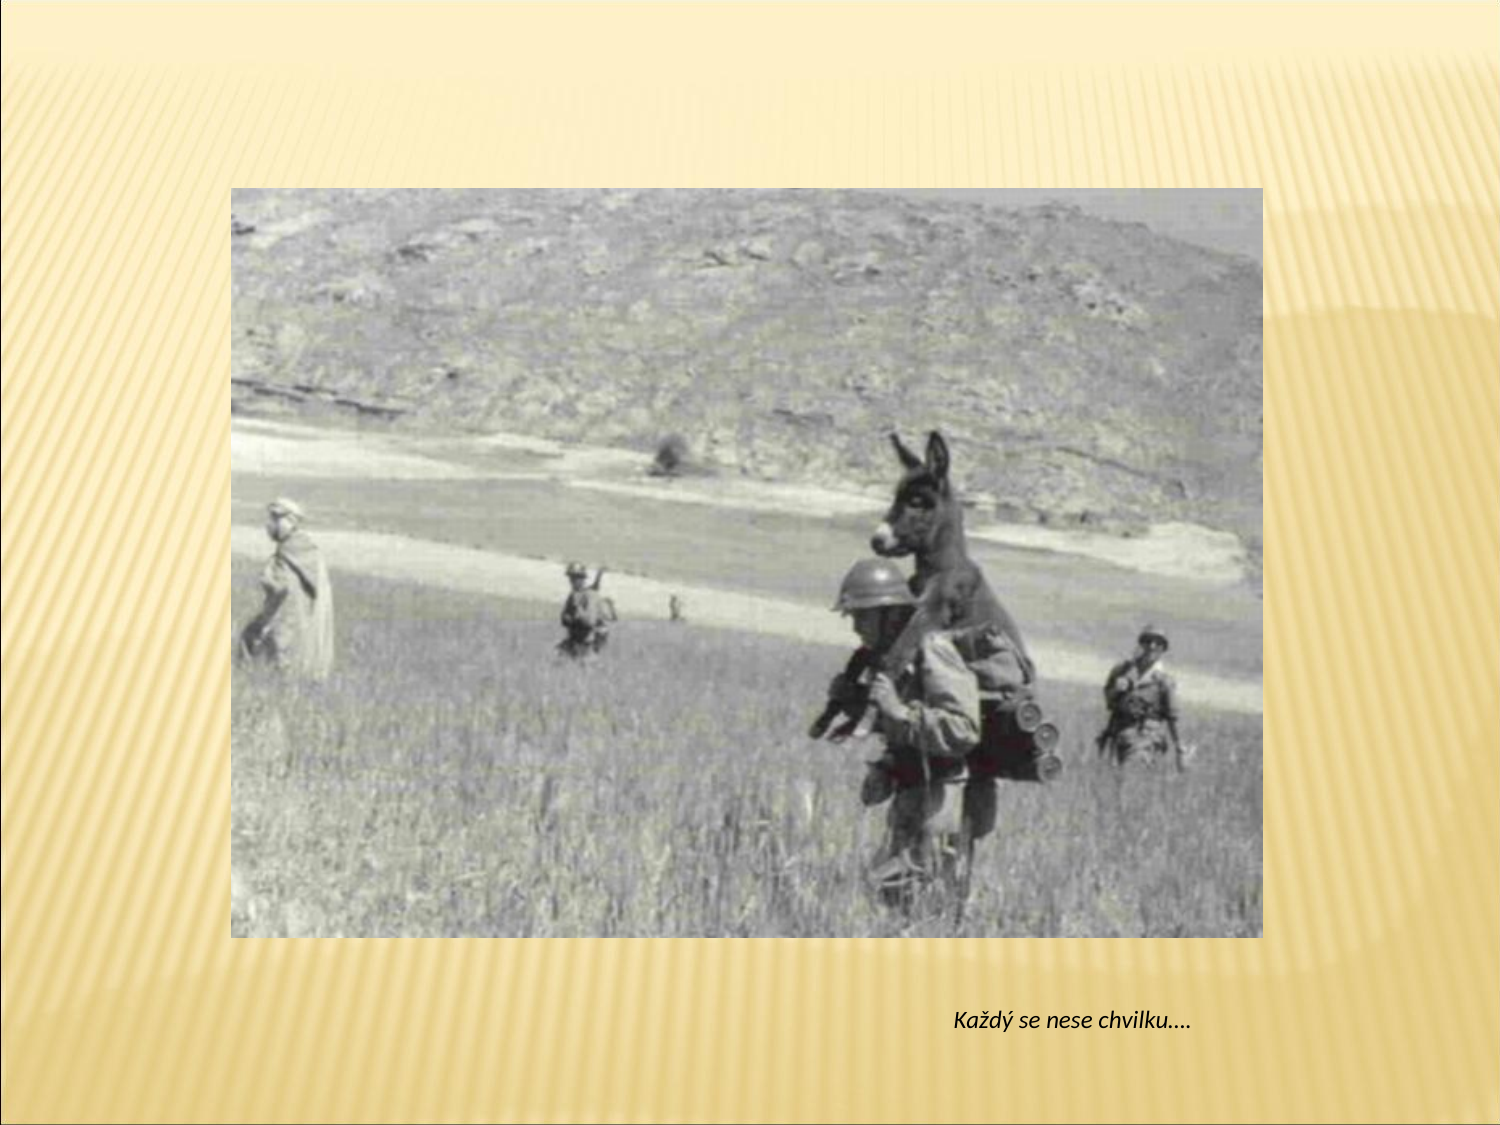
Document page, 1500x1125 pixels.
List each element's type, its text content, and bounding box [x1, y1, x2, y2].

text_box Každý se nese chvilku…. [363, 996, 1208, 1042]
picture [0, 0, 1500, 1125]
